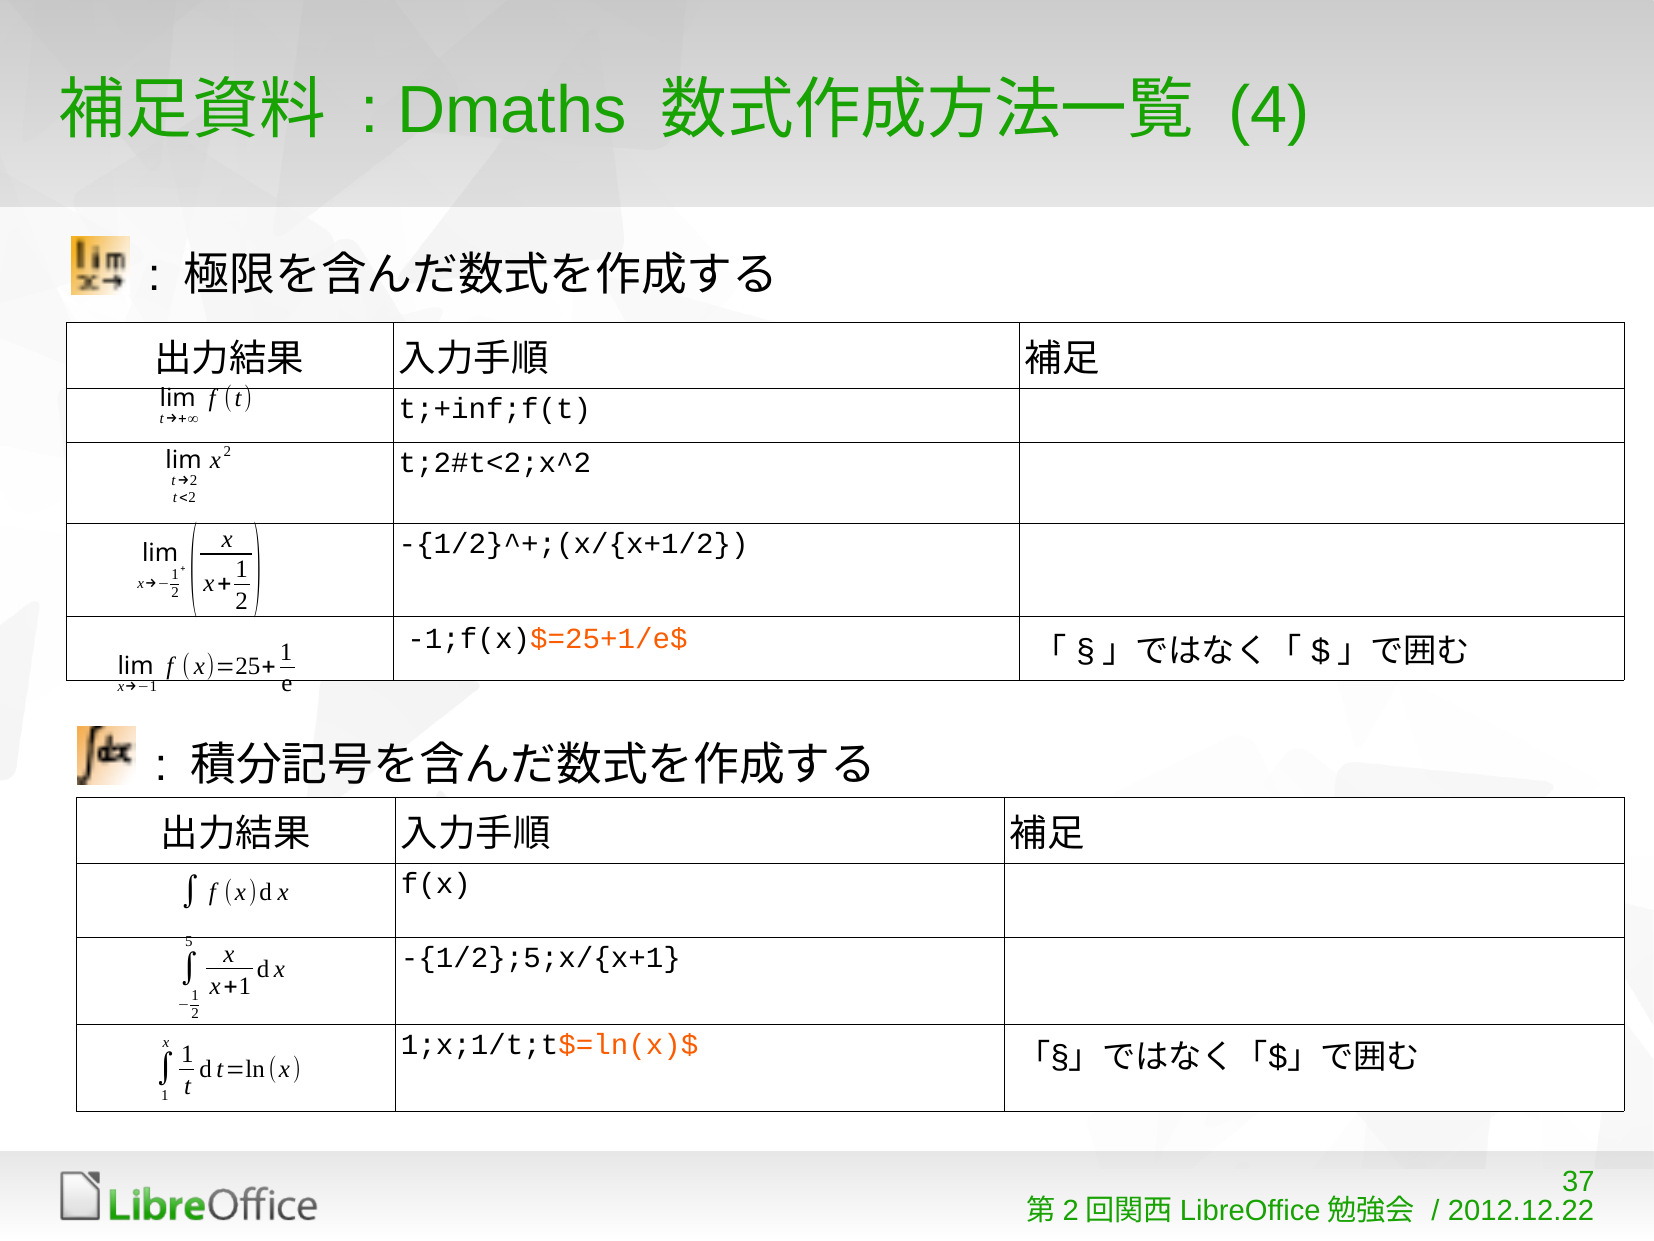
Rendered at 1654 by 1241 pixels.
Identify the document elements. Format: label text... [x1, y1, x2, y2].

picture [173, 856, 296, 927]
table_cell [269, 524, 393, 616]
text_box : 極限を含んだ数式を作成する [120, 230, 763, 297]
table_header 補足 [1020, 323, 1624, 388]
table_cell [77, 1025, 395, 1111]
picture [915, 548, 1654, 1169]
table_cell -1;f(x)$=25+1/e$ [394, 617, 1019, 680]
table_header 入力手順 [394, 323, 1019, 388]
table_cell f(x) [396, 864, 1004, 937]
table_header 入力手順 [396, 798, 1004, 863]
table_cell [1005, 938, 1624, 1024]
table_cell [1020, 389, 1624, 442]
title 補足資料 : Dmaths 数式作成方法一覧 (4) [59, 29, 1595, 178]
picture [129, 519, 269, 620]
table_cell [67, 524, 129, 616]
table_cell 「§」ではなく「$」で囲む [1020, 617, 1624, 680]
picture [153, 383, 259, 427]
table_header 出力結果 [67, 323, 393, 388]
picture [0, 0, 783, 931]
table_cell [1020, 443, 1624, 523]
table_cell t;+inf;f(t) [394, 389, 1019, 442]
table_cell [1020, 524, 1624, 616]
table_cell [67, 389, 393, 442]
table_header 補足 [1005, 798, 1624, 863]
table_cell -{1/2}^+;(x/{x+1/2}) [394, 524, 1019, 616]
picture [41, 1152, 337, 1240]
table_cell [67, 617, 393, 680]
picture [159, 442, 237, 506]
text_box : 積分記号を含んだ数式を作成する [127, 720, 862, 787]
table_cell -{1/2};5;x/{x+1} [396, 938, 1004, 1024]
table_cell [77, 938, 395, 1024]
picture [148, 1033, 308, 1105]
table_cell 1;x;1/t;t$=ln(x)$ [396, 1025, 1004, 1111]
table_cell t;2#t<2;x^2 [394, 443, 1019, 523]
table_cell [77, 864, 395, 937]
table_header 出力結果 [77, 798, 395, 863]
table_cell 「§」ではなく「$」で囲む [1005, 1025, 1624, 1111]
picture [171, 933, 293, 1023]
table_cell [1005, 864, 1624, 937]
table_cell [67, 443, 393, 523]
